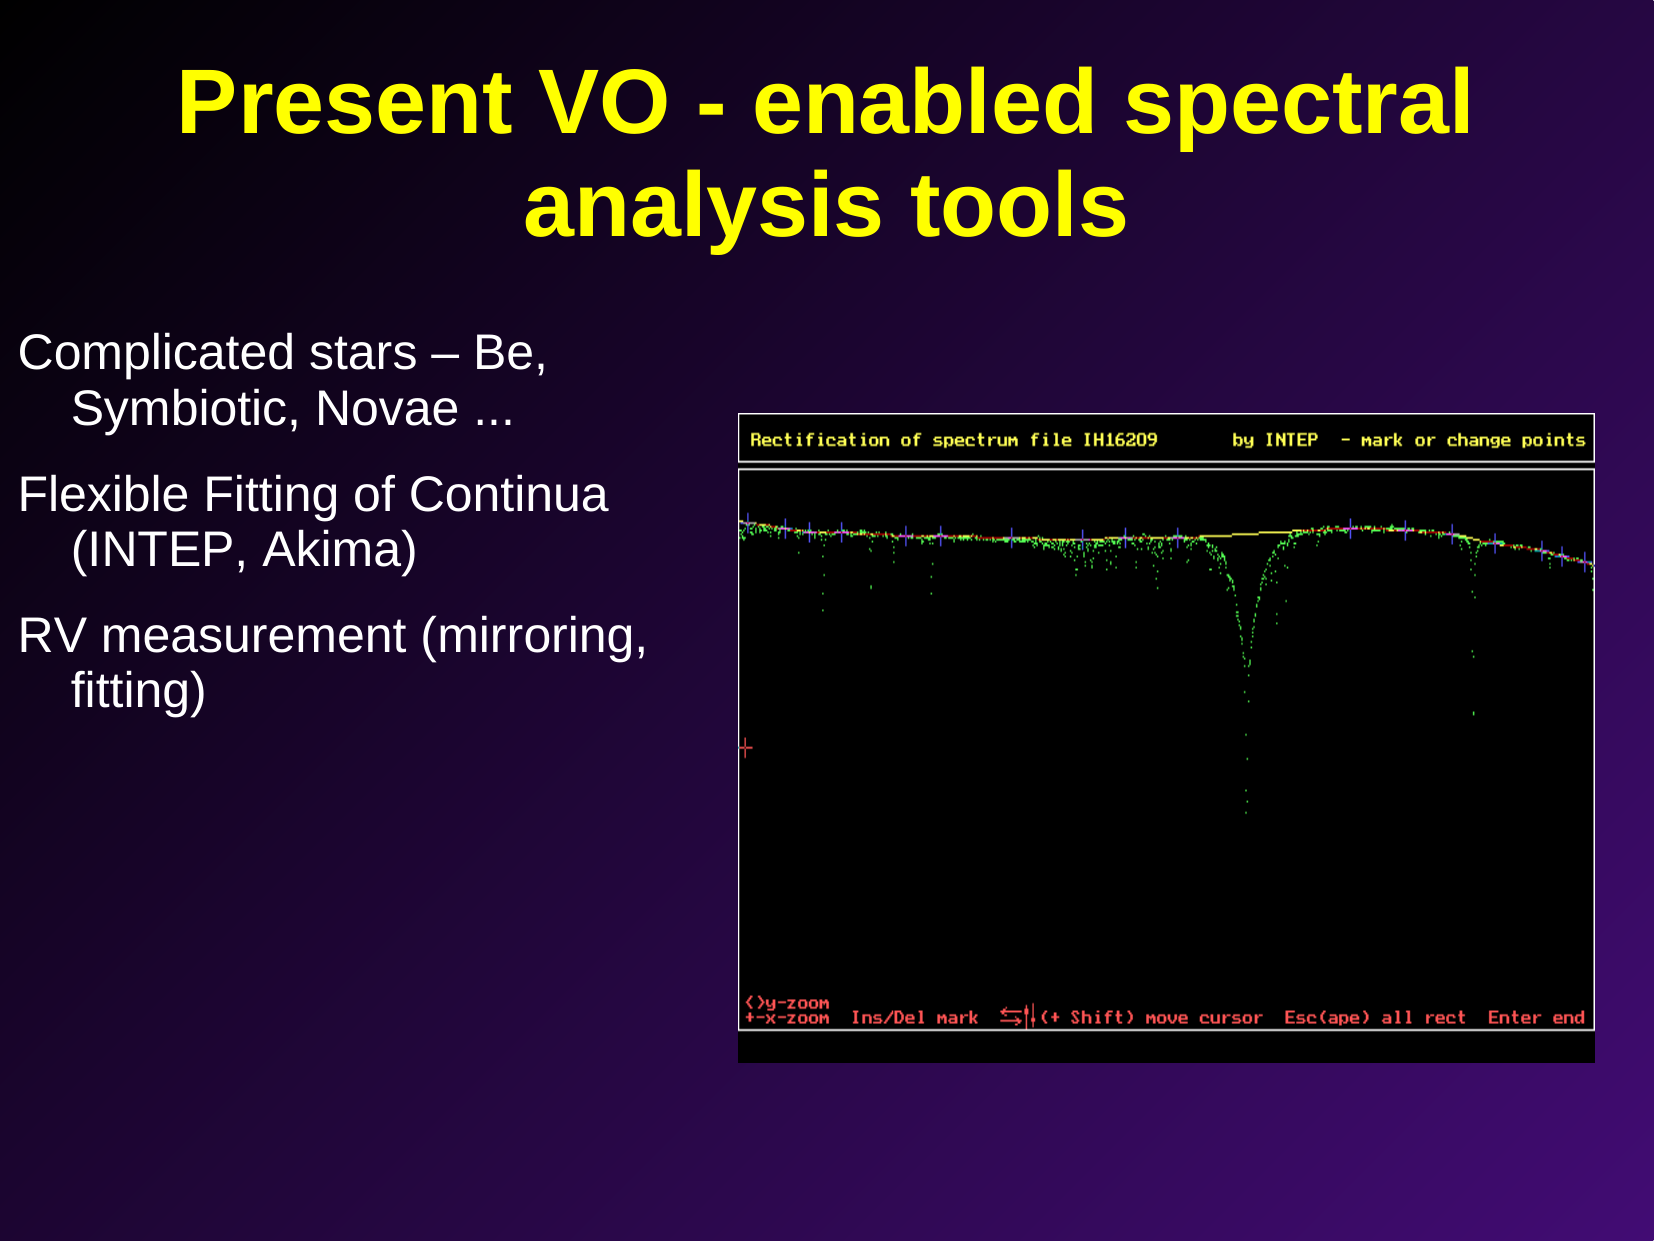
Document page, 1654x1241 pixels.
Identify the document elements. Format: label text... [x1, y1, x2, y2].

picture [738, 413, 1595, 1063]
list Complicated stars – Be, Symbiotic, Novae ... Flexible Fitting of Continua (INTEP, Akima) RV measurement (mirroring, fitting) [0, 324, 727, 1144]
title Present VO - enabled spectral analysis tools [82, 49, 1571, 257]
